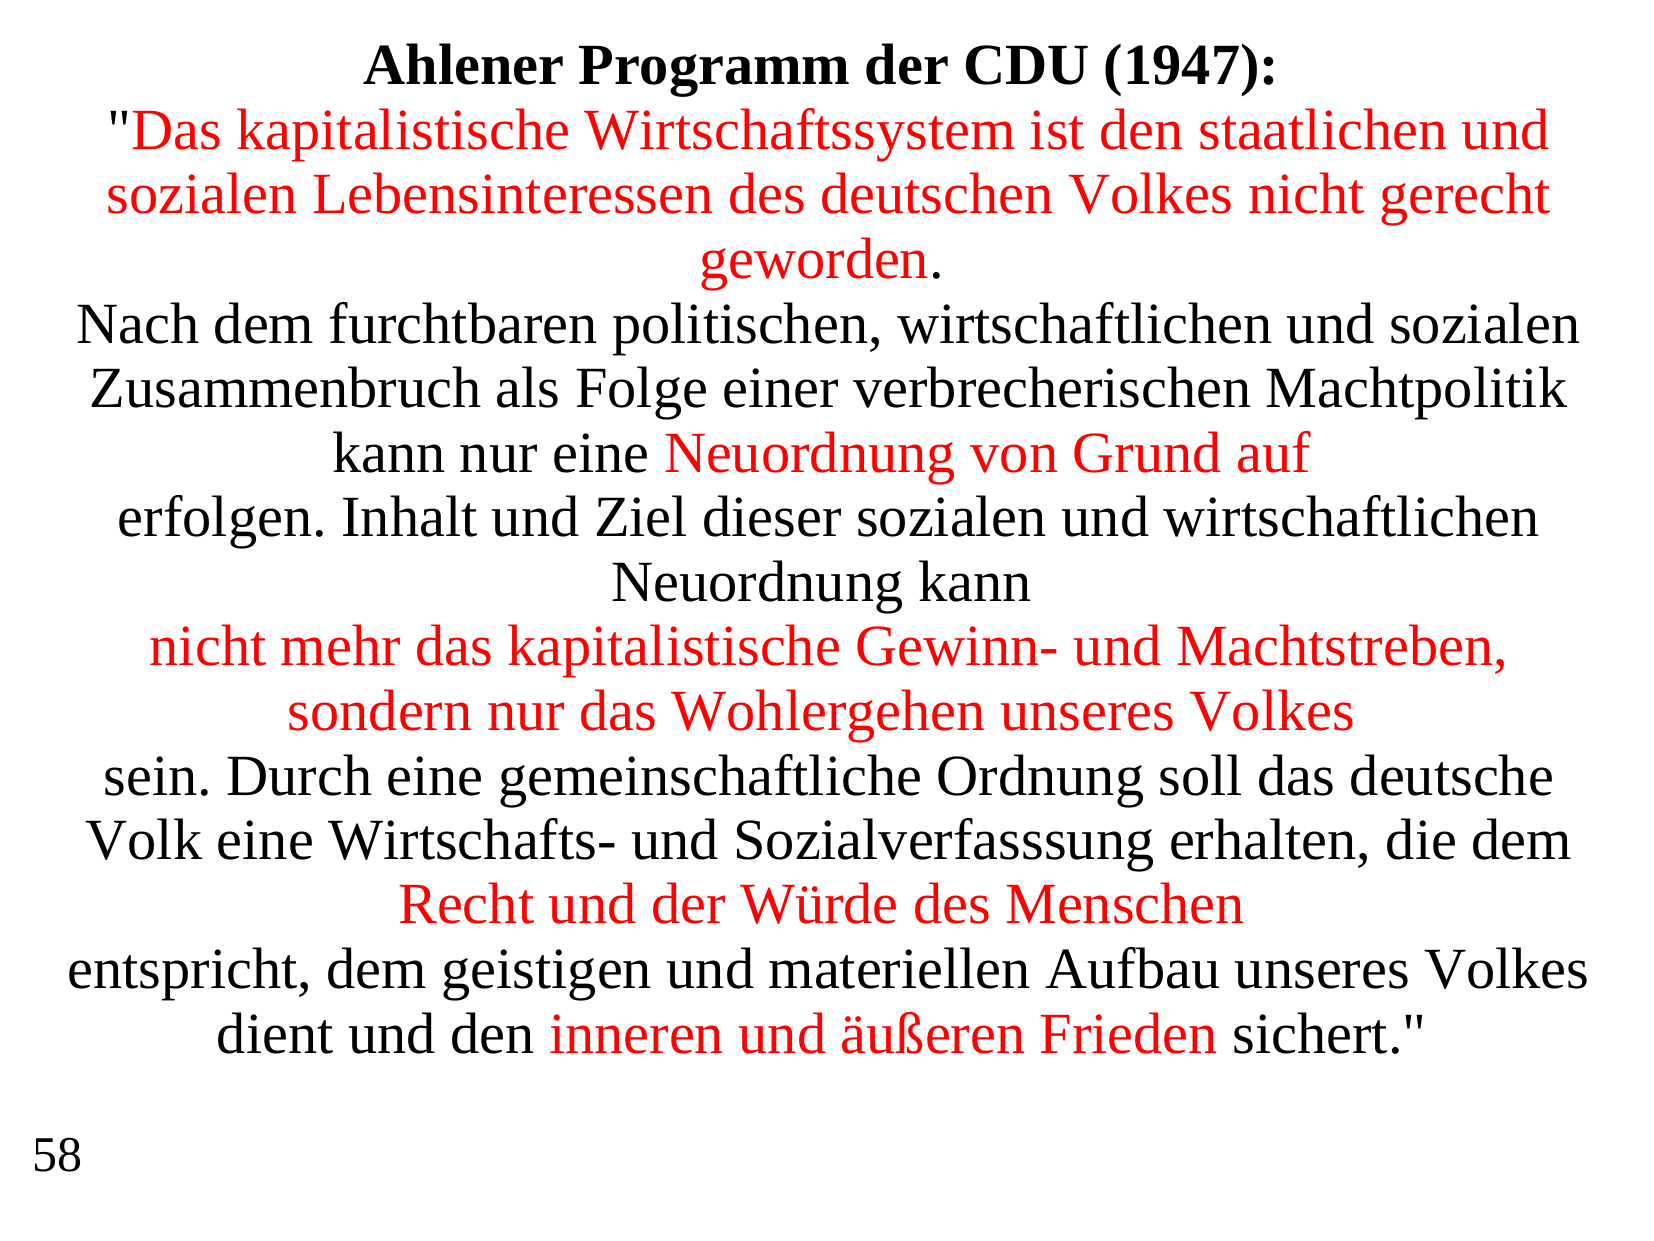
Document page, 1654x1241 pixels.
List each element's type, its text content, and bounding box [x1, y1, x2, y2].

text_box <Nummer> [32, 1126, 267, 1188]
text_box Ahlener Programm der CDU (1947): "Das kapitalistische Wirtschaftssystem ist den staatlichen und sozialen Lebensinteressen des deutschen Volkes nicht gerecht geworden. Nach dem furchtbaren politischen, wirtschaftlichen und sozialen Zusammenbruch als Folge einer verbrecherischen Machtpolitik kann nur eine Neuordnung von Grund auf erfolgen. Inhalt und Ziel dieser sozialen und wirtschaftlichen Neuordnung kann nicht mehr das kapitalistische Gewinn- und Machtstreben, sondern nur das Wohlergehen unseres Volkes sein. Durch eine gemeinschaftliche Ordnung soll das deutsche Volk eine Wirtschafts- und Sozialverfasssung erhalten, die dem Recht und der Würde des Menschen entspricht, dem geistigen und materiellen Aufbau unseres Volkes dient und den inneren und äußeren Frieden sichert." [50, 32, 1608, 1188]
